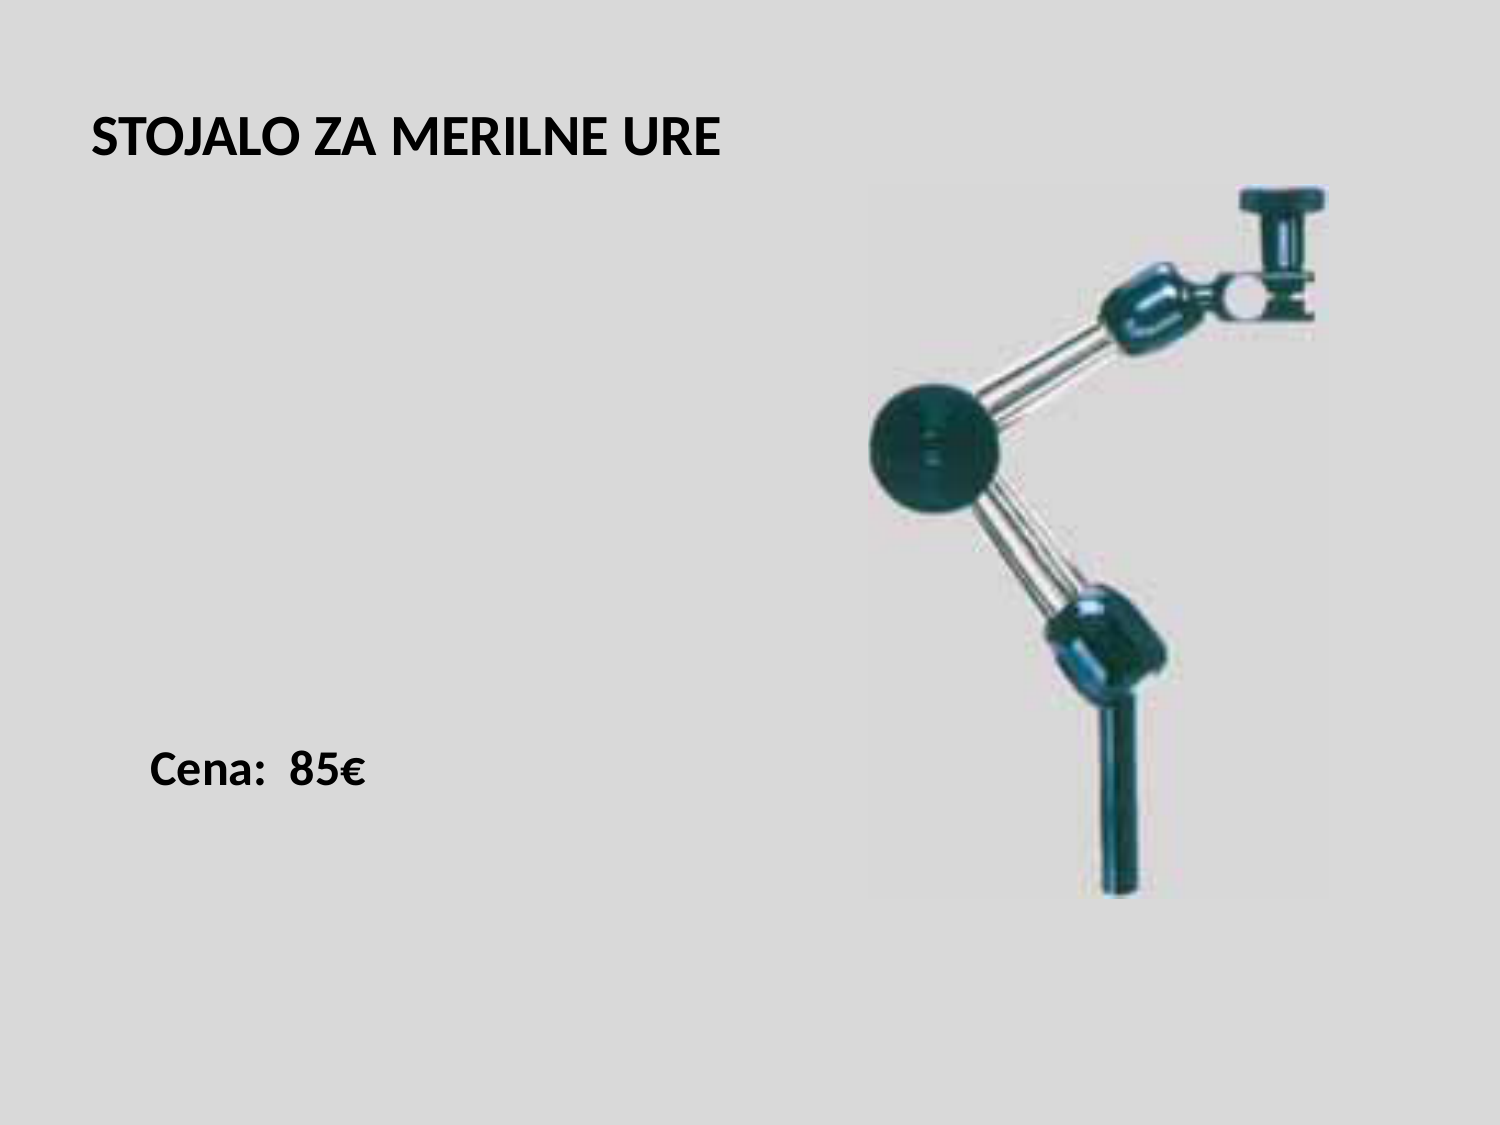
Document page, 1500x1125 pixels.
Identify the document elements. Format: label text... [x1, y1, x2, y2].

text_box Cena: 85€ [135, 727, 786, 803]
picture [868, 184, 1329, 899]
text_box STOJALO ZA MERILNE URE [76, 90, 1353, 175]
